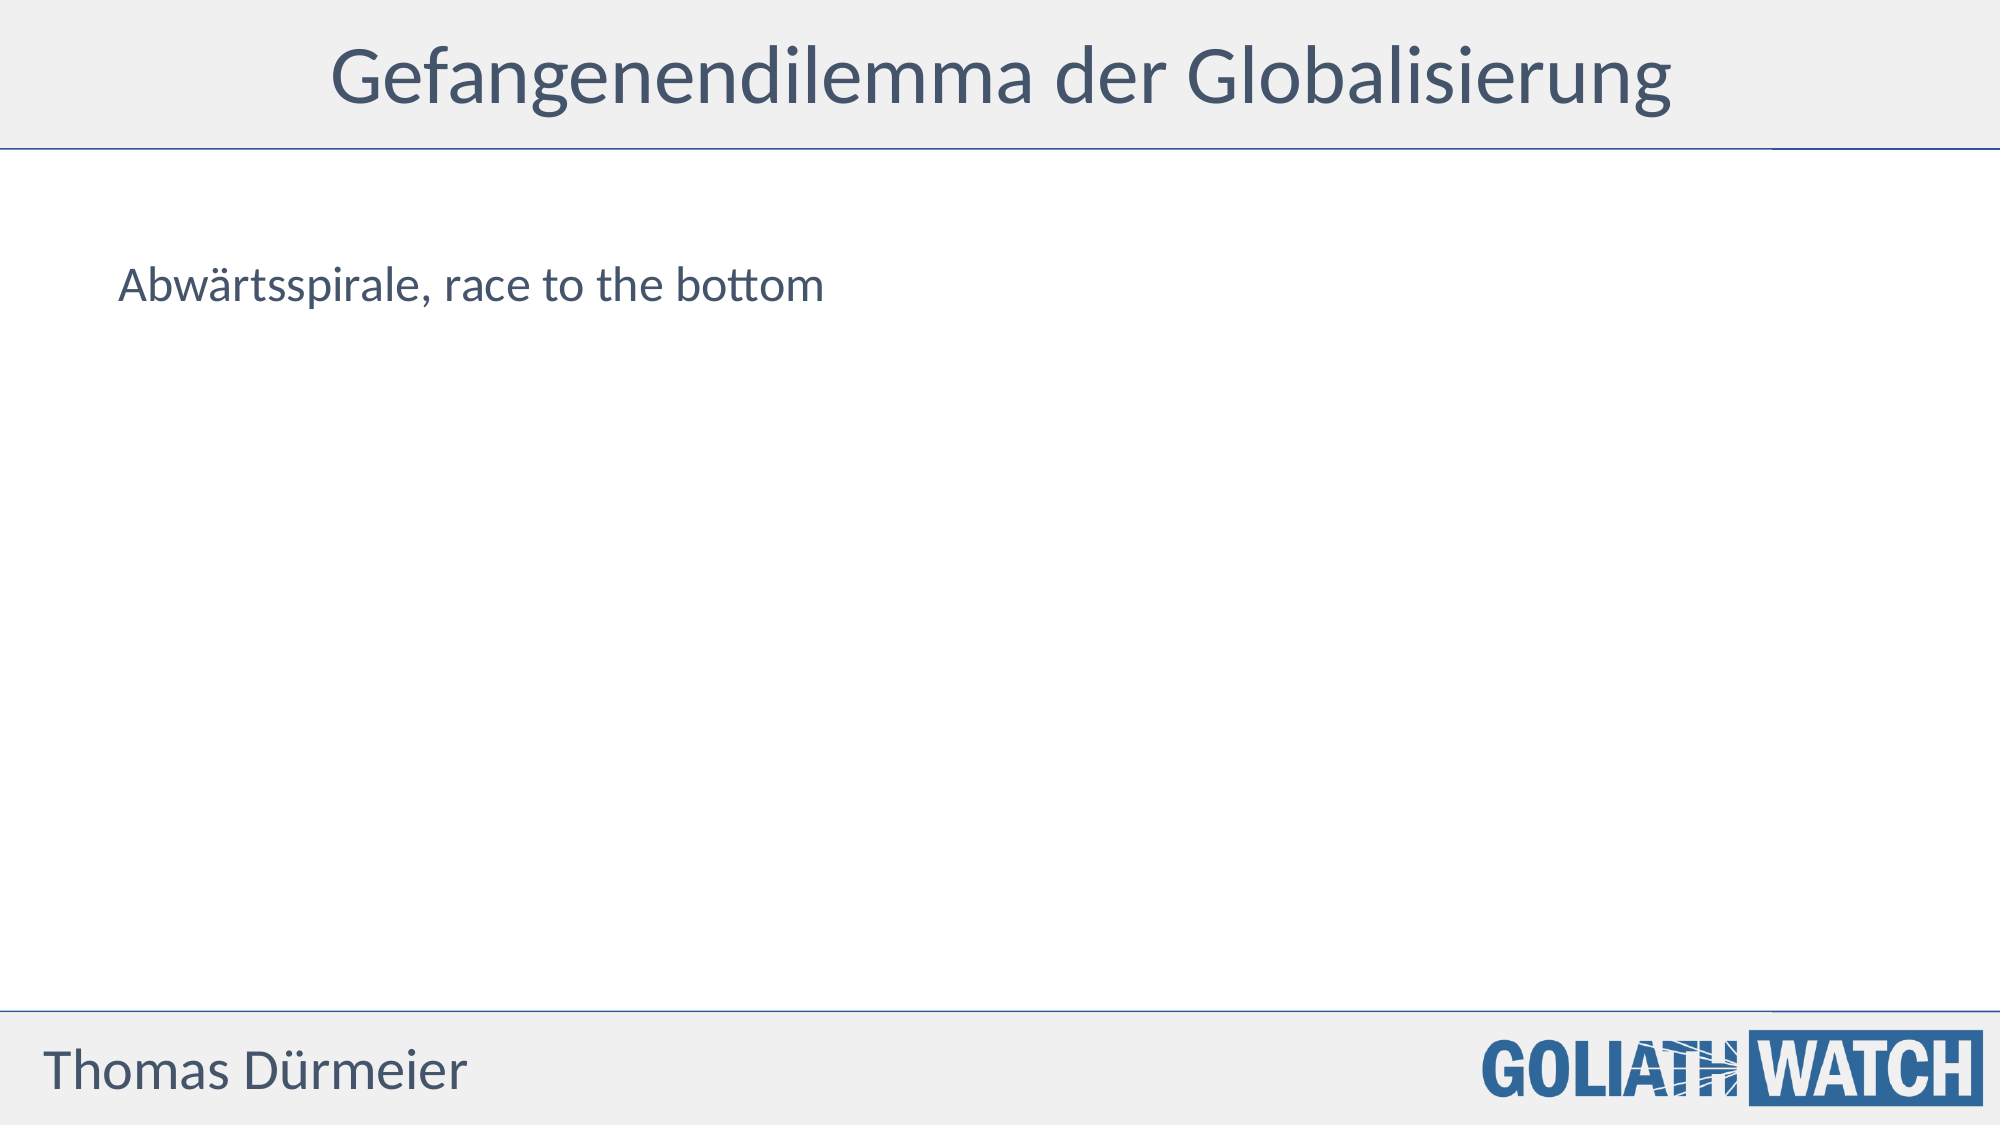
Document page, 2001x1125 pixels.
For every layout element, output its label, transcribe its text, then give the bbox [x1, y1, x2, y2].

text_box Thomas Dürmeier [0, 1013, 526, 1123]
text_box [0, 0, 2000, 148]
picture [1477, 1022, 1990, 1115]
text_box [0, 1013, 2000, 1125]
text_box Abwärtsspirale, race to the bottom [103, 244, 1328, 321]
text_box Gefangenendilemma der Globalisierung [250, 0, 1754, 140]
